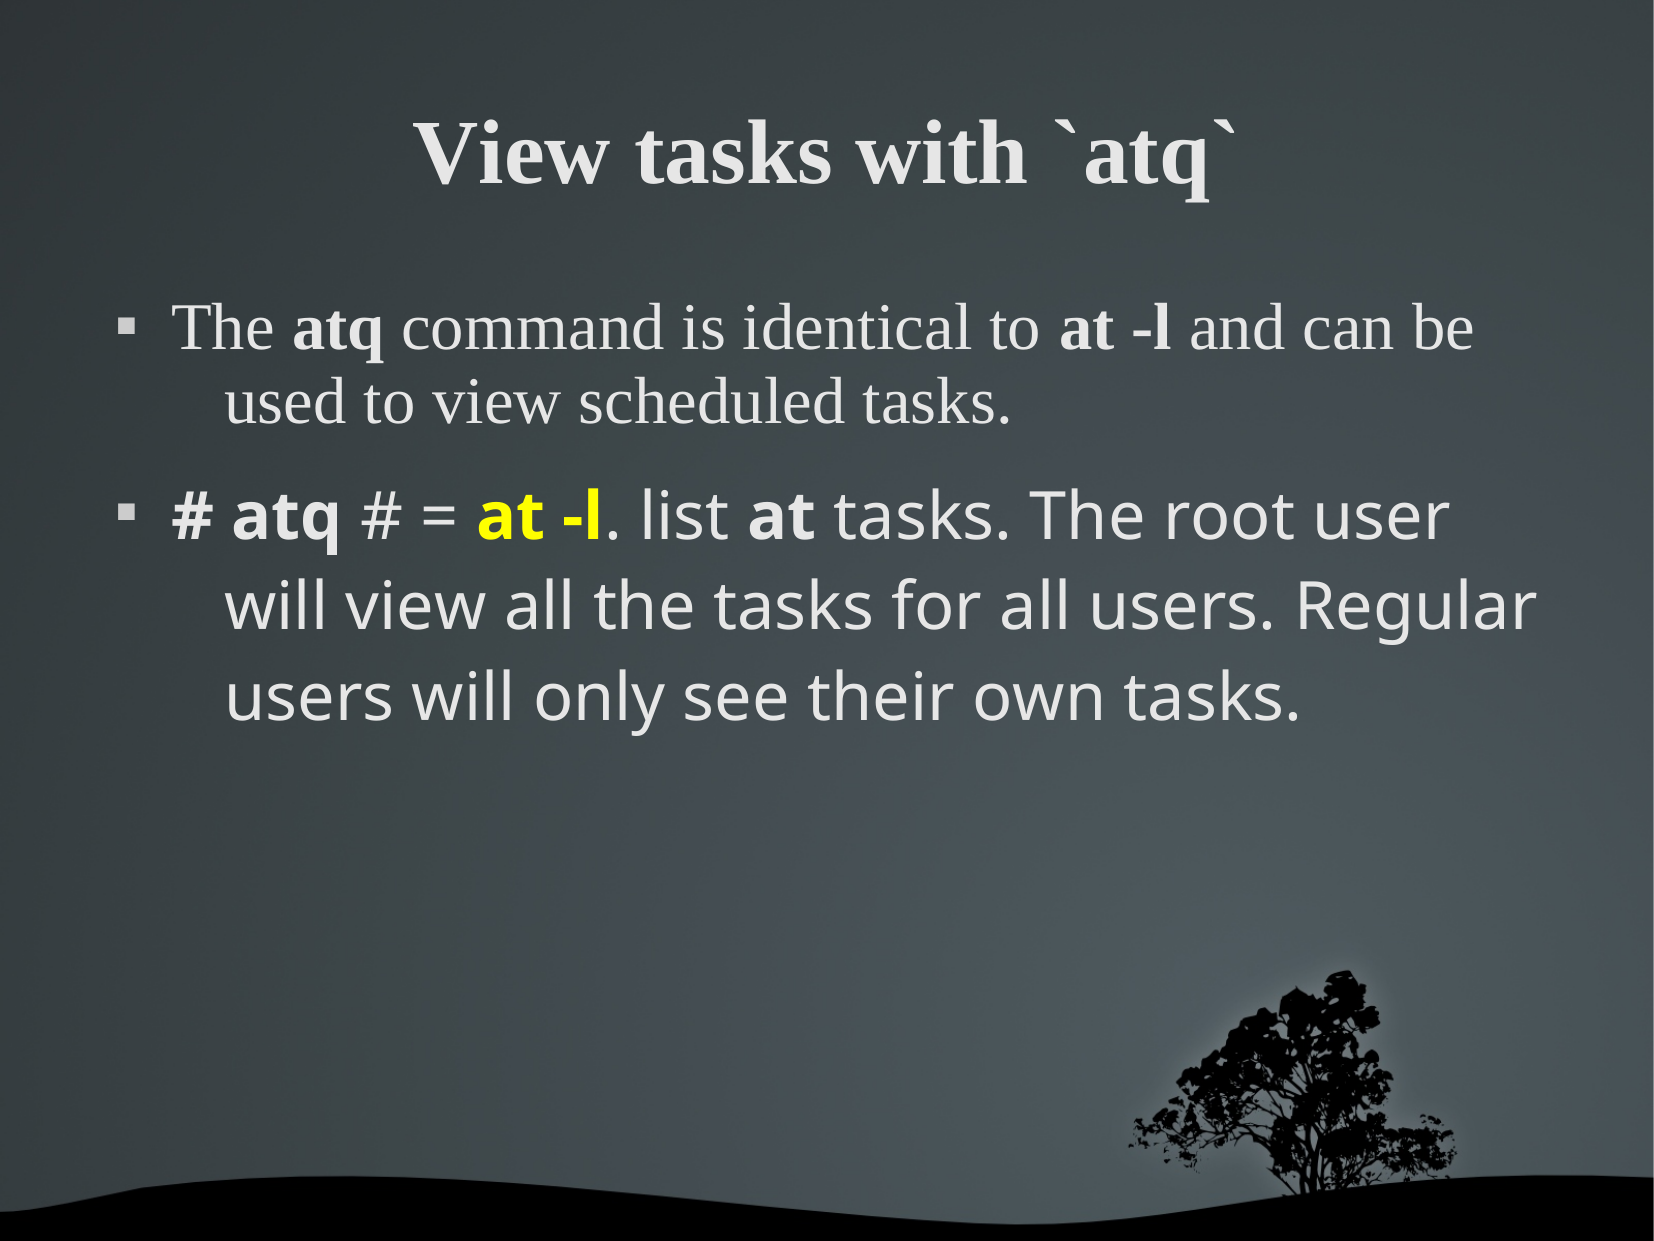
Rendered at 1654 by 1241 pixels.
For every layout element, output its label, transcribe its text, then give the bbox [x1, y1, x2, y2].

picture [0, 0, 1654, 1241]
title View tasks with `atq` [82, 49, 1571, 257]
list The atq command is identical to at -l and can be used to view scheduled tasks. # atq # = at -l. list at tasks. The root user will view all the tasks for all users. Regular users will only see their own tasks. [82, 290, 1571, 1109]
